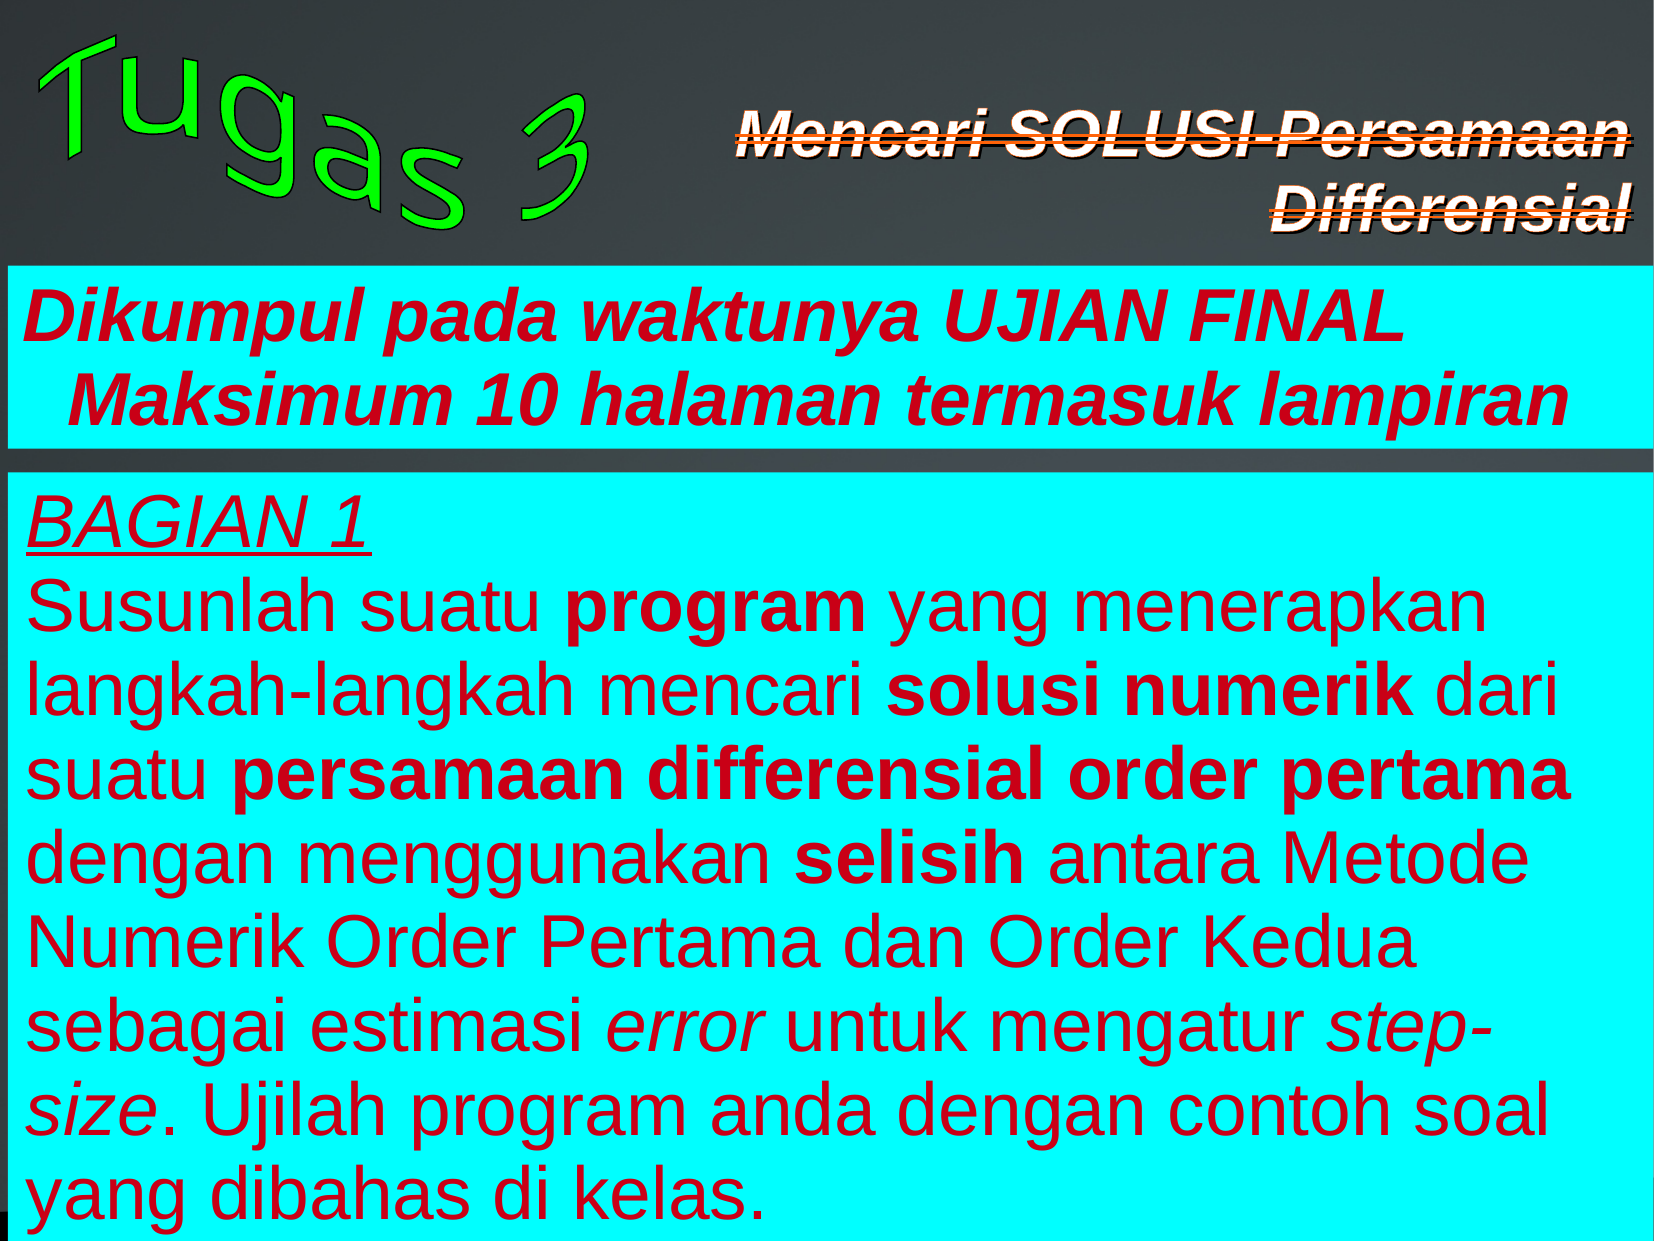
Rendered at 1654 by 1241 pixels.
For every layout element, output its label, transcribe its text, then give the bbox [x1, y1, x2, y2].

text_box Dikumpul pada waktunya UJIAN FINAL Maksimum 10 halaman termasuk lampiran [7, 265, 1654, 449]
text_box Tugas 3 [39, 35, 116, 160]
text_box BAGIAN 1 Susunlah suatu program yang menerapkan langkah-langkah mencari solusi numerik dari suatu persamaan differensial order pertama dengan menggunakan selisih antara Metode Numerik Order Pertama dan Order Kedua sebagai estimasi error untuk mengatur step-size. Ujilah program anda dengan contoh soal yang dibahas di kelas. [7, 472, 1654, 1241]
text_box Tugas 3 [220, 74, 294, 198]
picture [0, 0, 1654, 1241]
text_box Tugas 3 [313, 114, 381, 213]
text_box Mencari SOLUSI-Persamaan Differensial [470, 88, 1646, 254]
text_box Tugas 3 [122, 56, 198, 139]
text_box Tugas 3 [401, 147, 464, 230]
